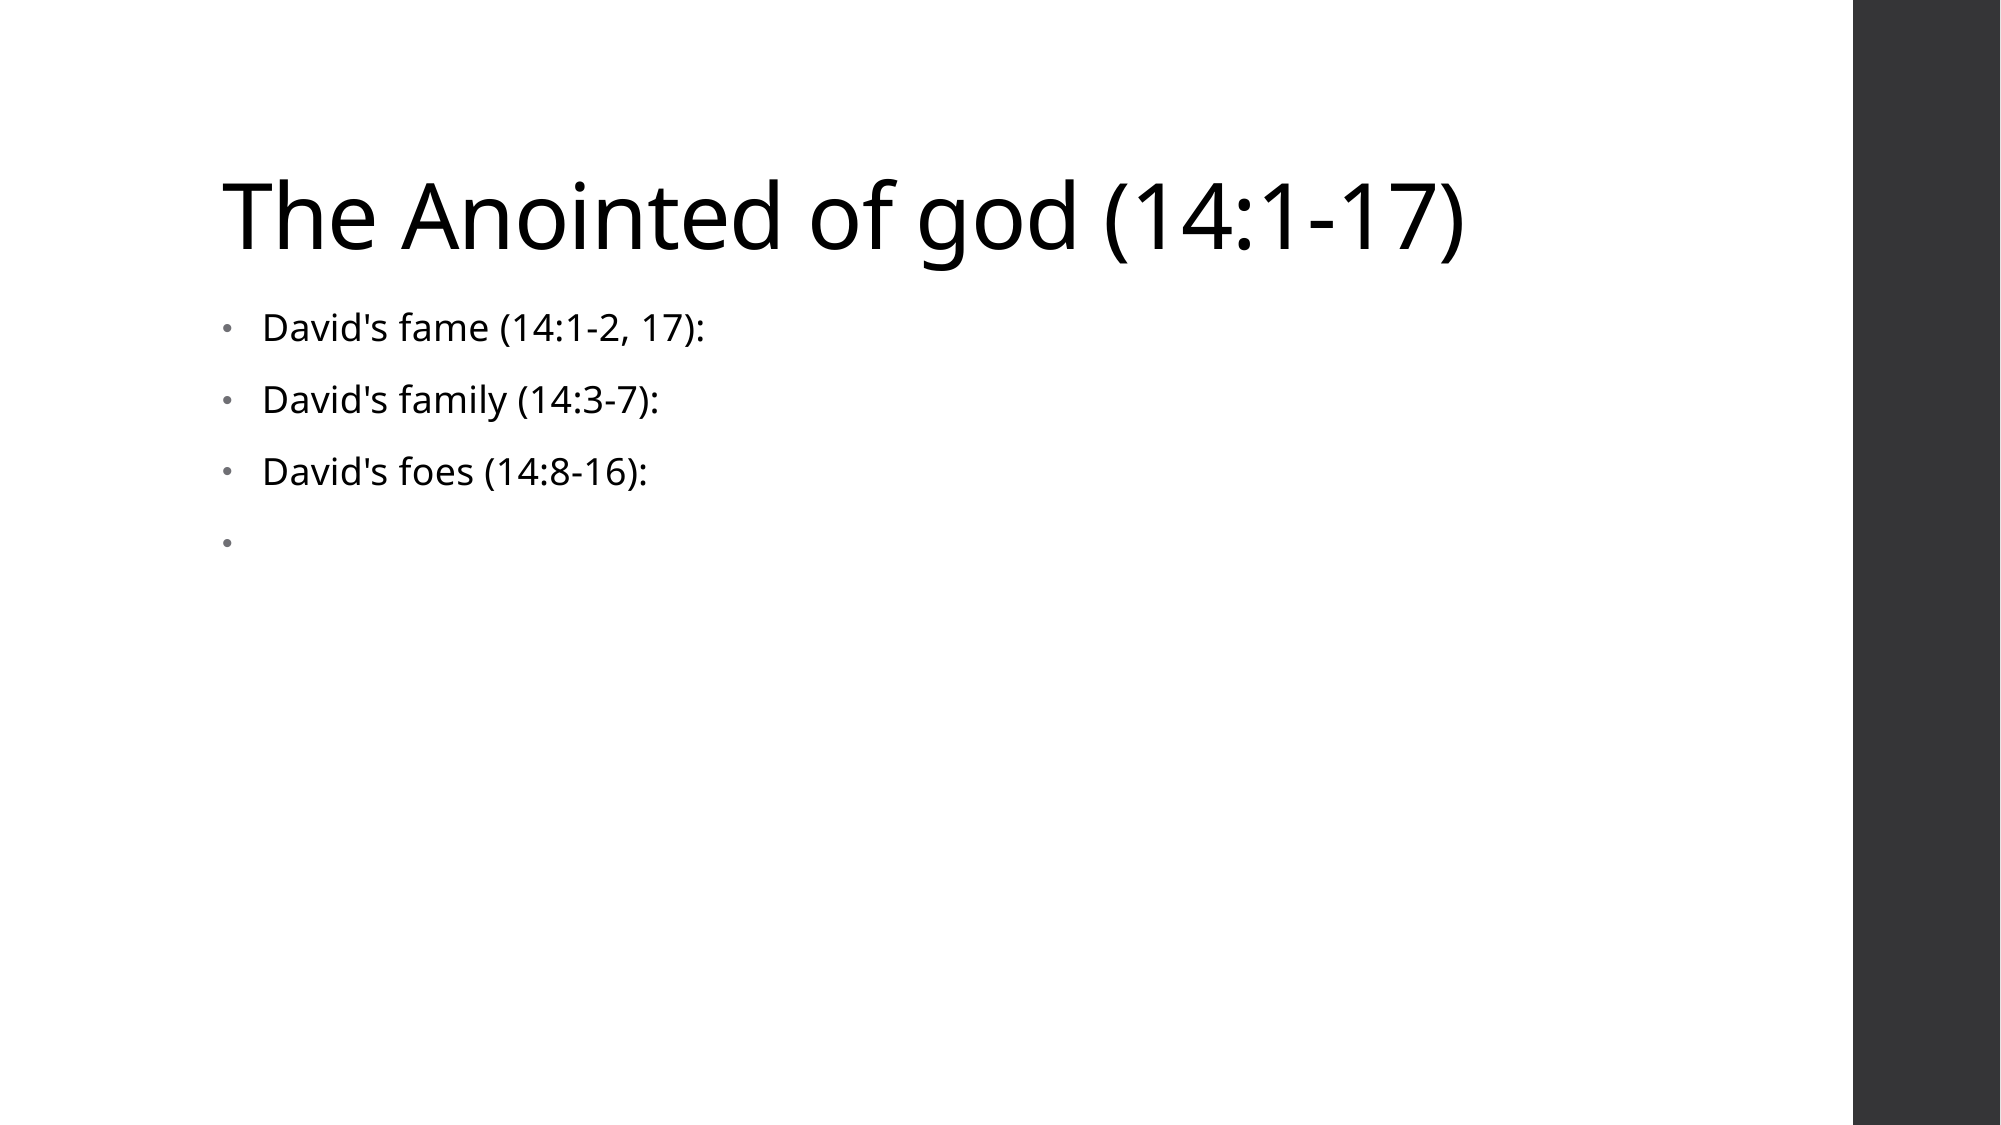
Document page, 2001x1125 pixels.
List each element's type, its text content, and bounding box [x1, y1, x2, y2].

title The Anointed of god (14:1-17) [206, 60, 1797, 278]
list David's fame (14:1-2, 17): David's family (14:3-7): David's foes (14:8-16): [206, 299, 1617, 1014]
